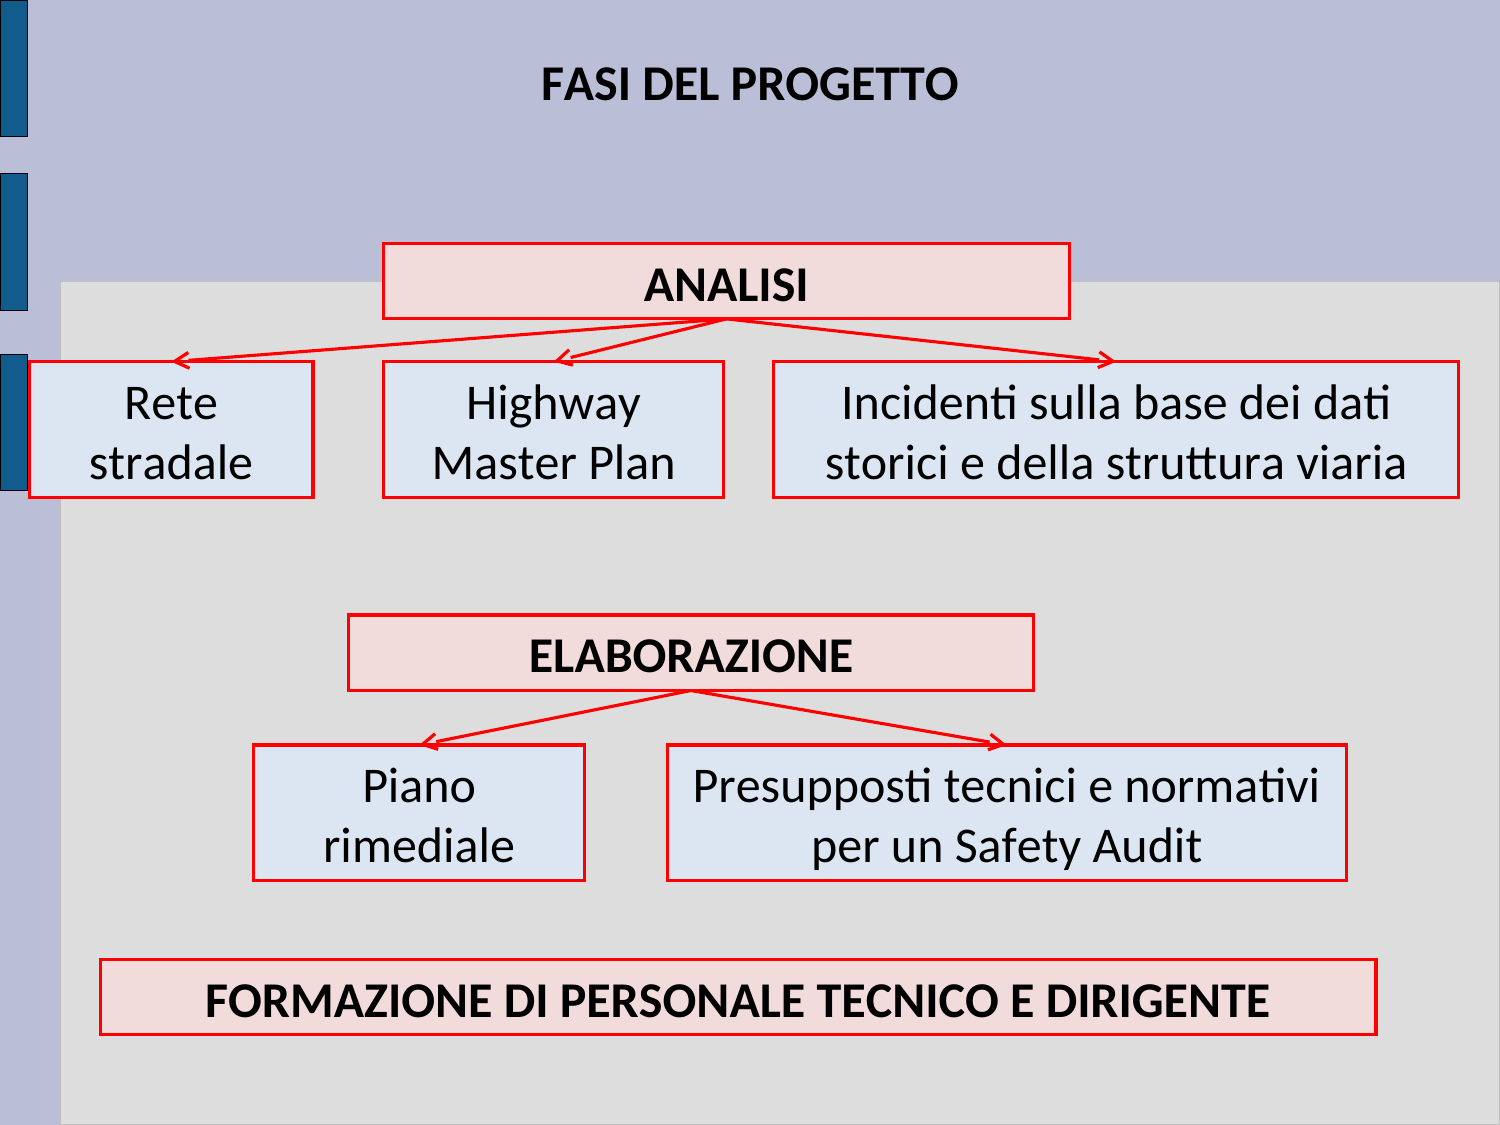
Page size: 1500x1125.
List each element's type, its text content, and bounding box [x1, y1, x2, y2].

text_box Piano rimediale [253, 744, 585, 881]
text_box Presupposti tecnici e normativi per un Safety Audit [667, 744, 1347, 881]
text_box Highway Master Plan [383, 361, 724, 498]
text_box Incidenti sulla base dei dati storici e della struttura viaria [773, 361, 1459, 498]
text_box ELABORAZIONE [348, 615, 1034, 691]
text_box ANALISI [383, 243, 1070, 319]
text_box FORMAZIONE DI PERSONALE TECNICO E DIRIGENTE [100, 959, 1377, 1035]
text_box FASI DEL PROGETTO [0, 42, 1500, 119]
text_box Rete stradale [29, 361, 314, 498]
